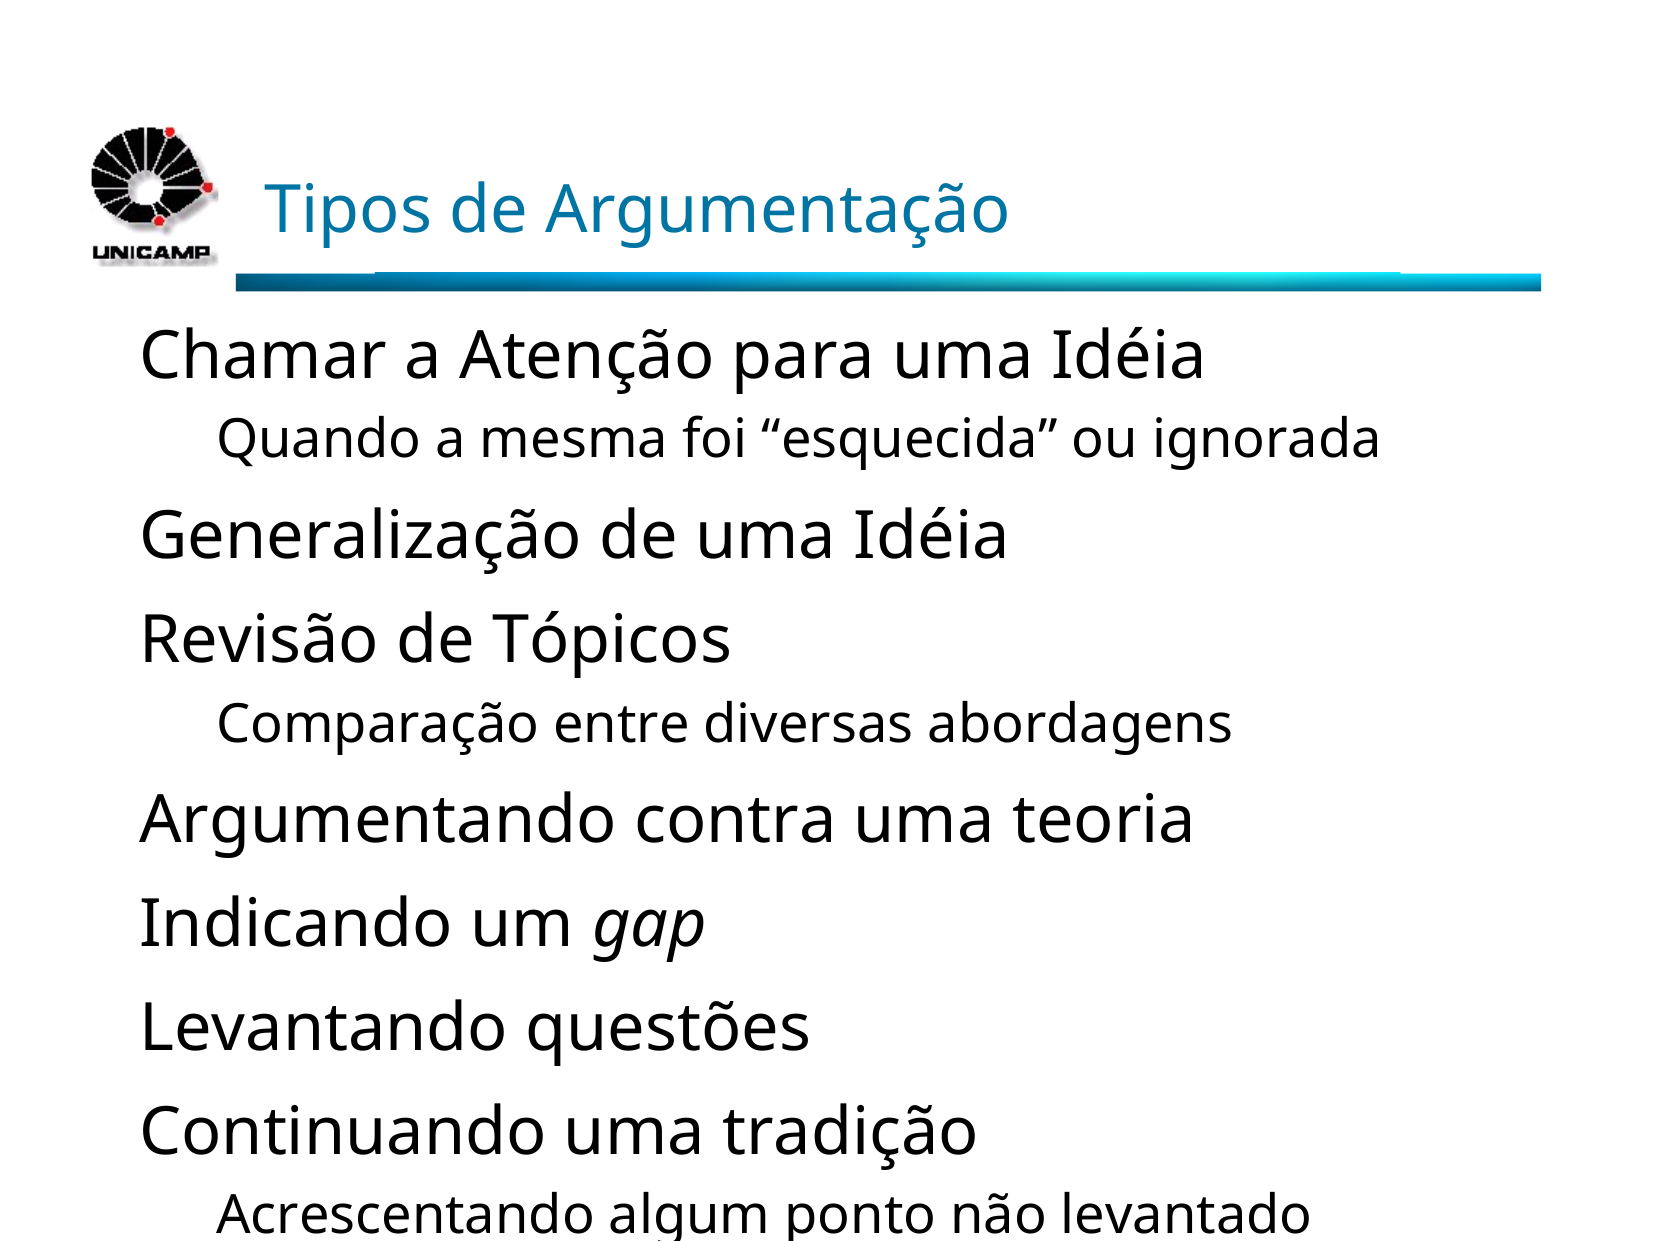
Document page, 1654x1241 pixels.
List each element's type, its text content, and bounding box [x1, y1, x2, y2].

picture [125, 272, 1654, 295]
list Chamar a Atenção para uma Idéia Quando a mesma foi “esquecida” ou ignorada Generalização de uma Idéia Revisão de Tópicos Comparação entre diversas abordagens Argumentando contra uma teoria Indicando um gap Levantando questões Continuando uma tradição Acrescentando algum ponto não levantado [121, 309, 1534, 1182]
title Tipos de Argumentação [264, 42, 1534, 250]
